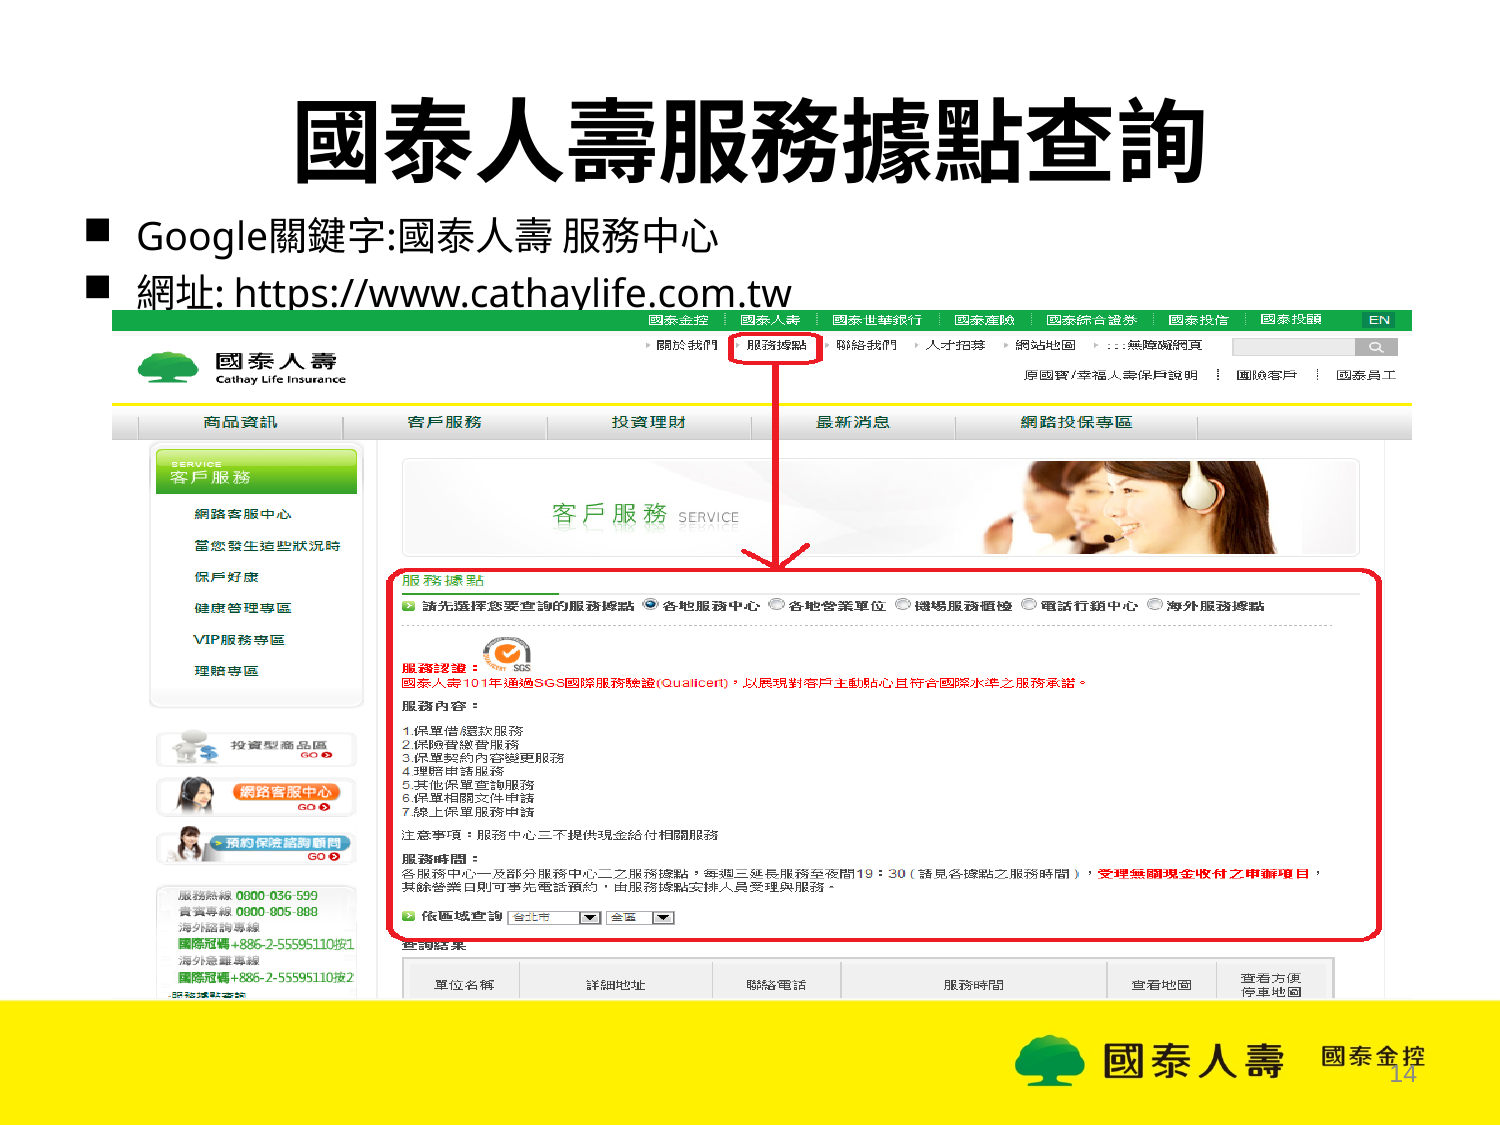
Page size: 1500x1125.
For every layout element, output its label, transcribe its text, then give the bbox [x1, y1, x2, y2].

picture [0, 0, 1500, 1125]
list Google關鍵字:國泰人壽 服務中心 網址: https://www.cathaylife.com.tw [75, 196, 1448, 332]
title 國泰人壽服務據點查詢 [75, 45, 1426, 196]
text_box <編號> [1074, 1042, 1426, 1103]
